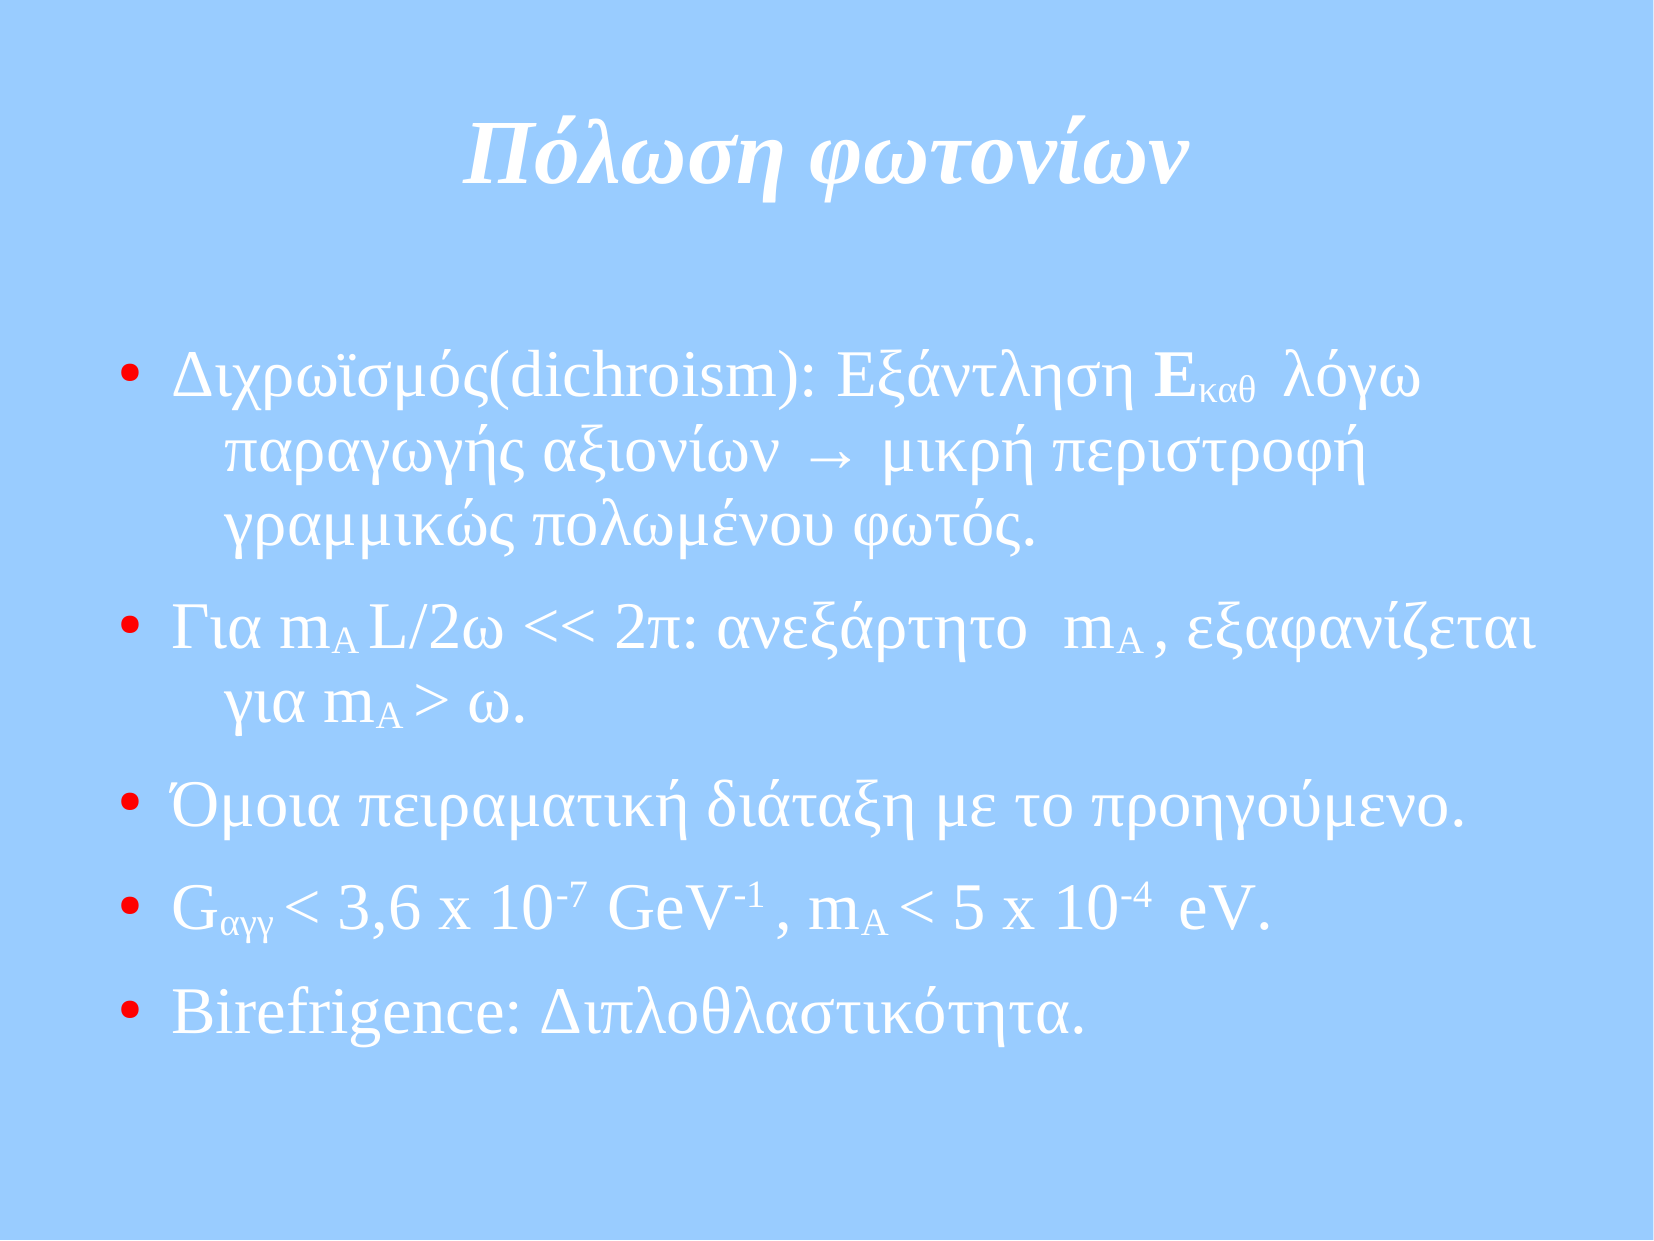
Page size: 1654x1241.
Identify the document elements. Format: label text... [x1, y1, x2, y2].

list Διχρωϊσμός(dichroism): Εξάντληση Εκαθ λόγω παραγωγής αξιονίων → μικρή περιστροφή γραμμικώς πολωμένου φωτός. Για mA L/2ω << 2π: ανεξάρτητο mA , εξαφανίζεται για mA > ω. Όμοια πειραματική διάταξη με το προηγούμενο. Gαγγ < 3,6 x 10-7 GeV-1 , mA < 5 x 10-4 eV. Birefrigence: Διπλοθλαστικότητα. [82, 337, 1571, 1139]
title Πόλωση φωτονίων [82, 49, 1571, 257]
